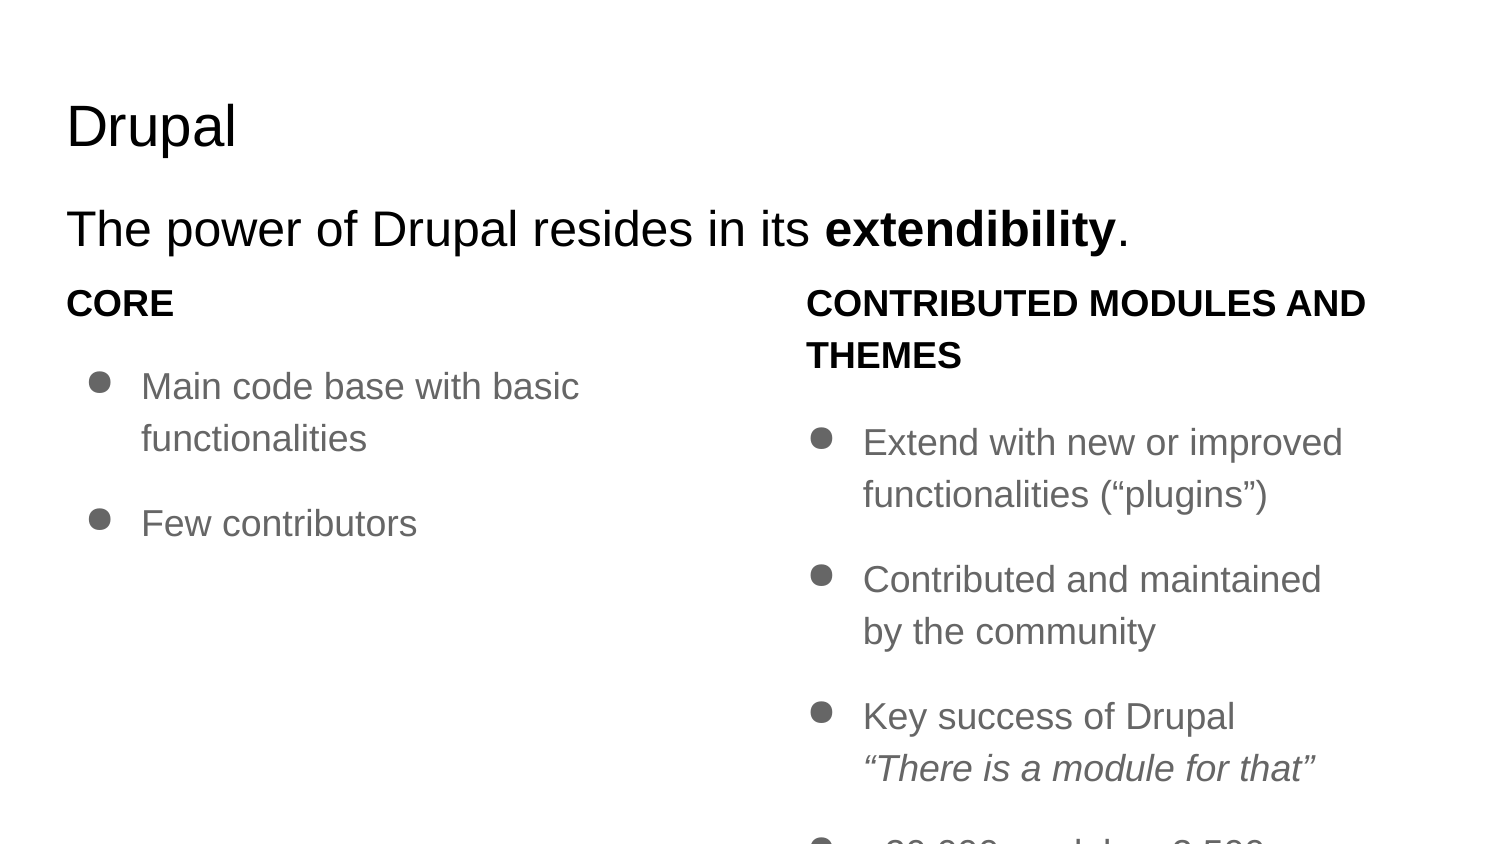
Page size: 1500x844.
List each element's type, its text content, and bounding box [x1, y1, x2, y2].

text_box Main code base with basic functionalities Few contributors [51, 340, 656, 844]
text_box Extend with new or improved functionalities (“plugins”) Contributed and maintained by the community Key success of Drupal “There is a module for that” +20.000 modules, 2.500 themes (GPL licence) [772, 396, 1378, 844]
text_box CONTRIBUTED MODULES AND THEMES [790, 257, 1449, 373]
text_box The power of Drupal resides in its extendibility. [51, 172, 1305, 258]
text_box Drupal [51, 72, 1449, 167]
text_box CORE [51, 258, 263, 340]
